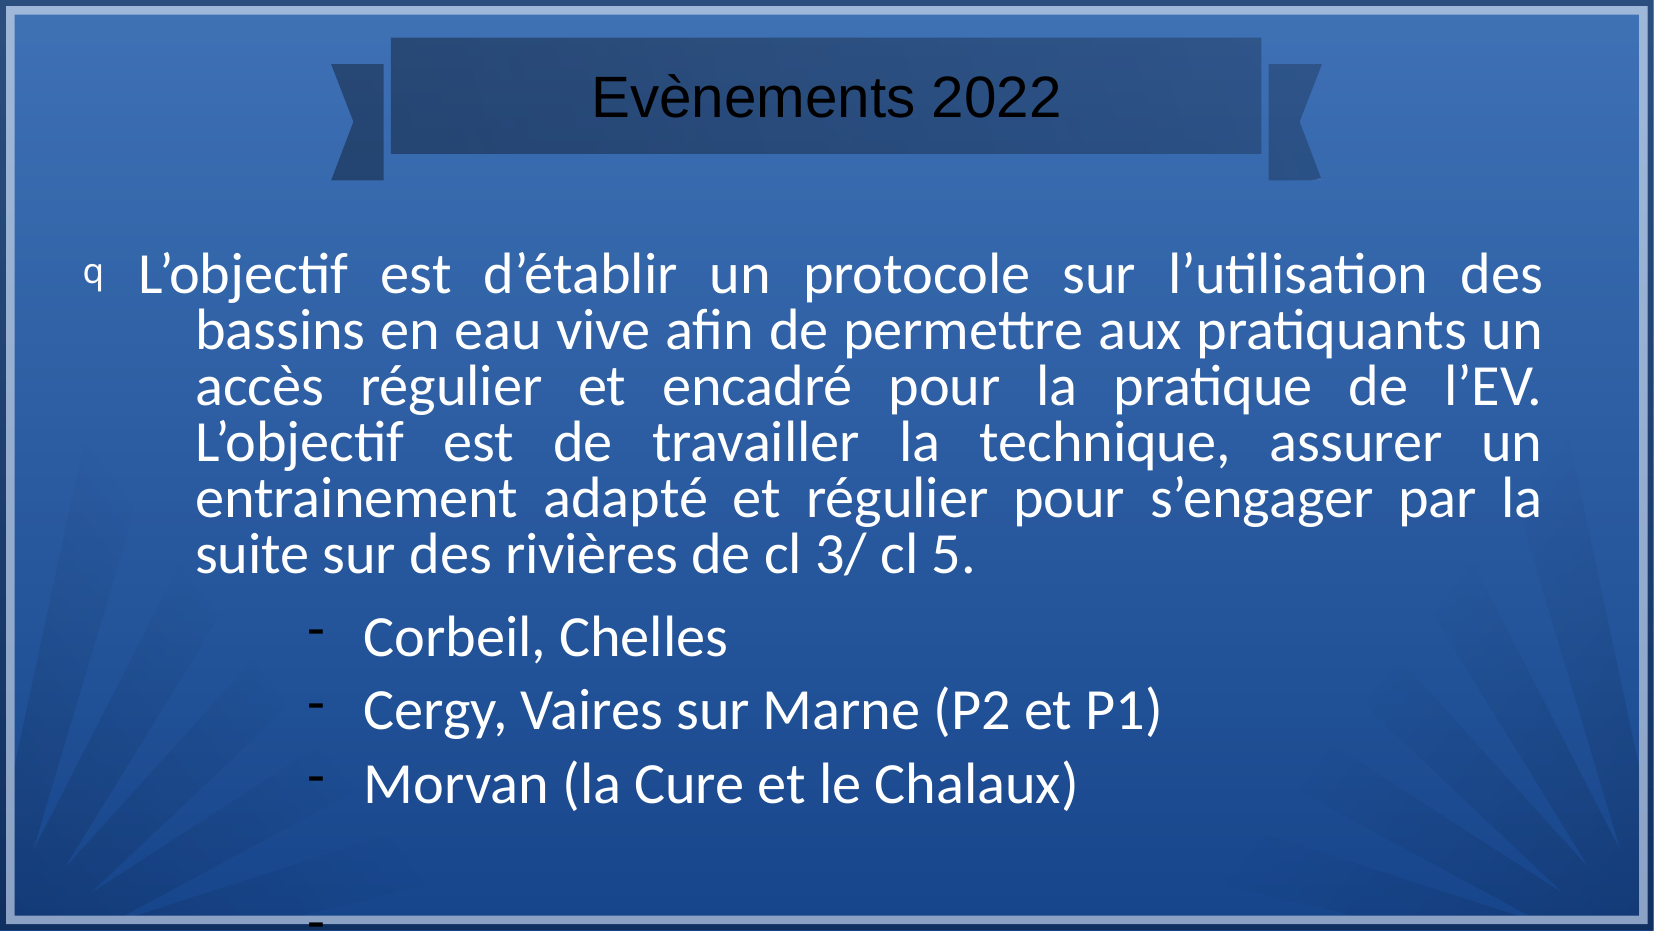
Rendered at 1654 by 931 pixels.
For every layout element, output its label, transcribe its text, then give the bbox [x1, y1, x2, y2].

list L’objectif est d’établir un protocole sur l’utilisation des bassins en eau vive afin de permettre aux pratiquants un accès régulier et encadré pour la pratique de l’EV. L’objectif est de travailler la technique, assurer un entrainement adapté et régulier pour s’engager par la suite sur des rivières de cl 3/ cl 5. Corbeil, Chelles Cergy, Vaires sur Marne (P2 et P1) Morvan (la Cure et le Chalaux) [82, 179, 1571, 907]
title Evènements 2022 [389, 59, 1264, 130]
